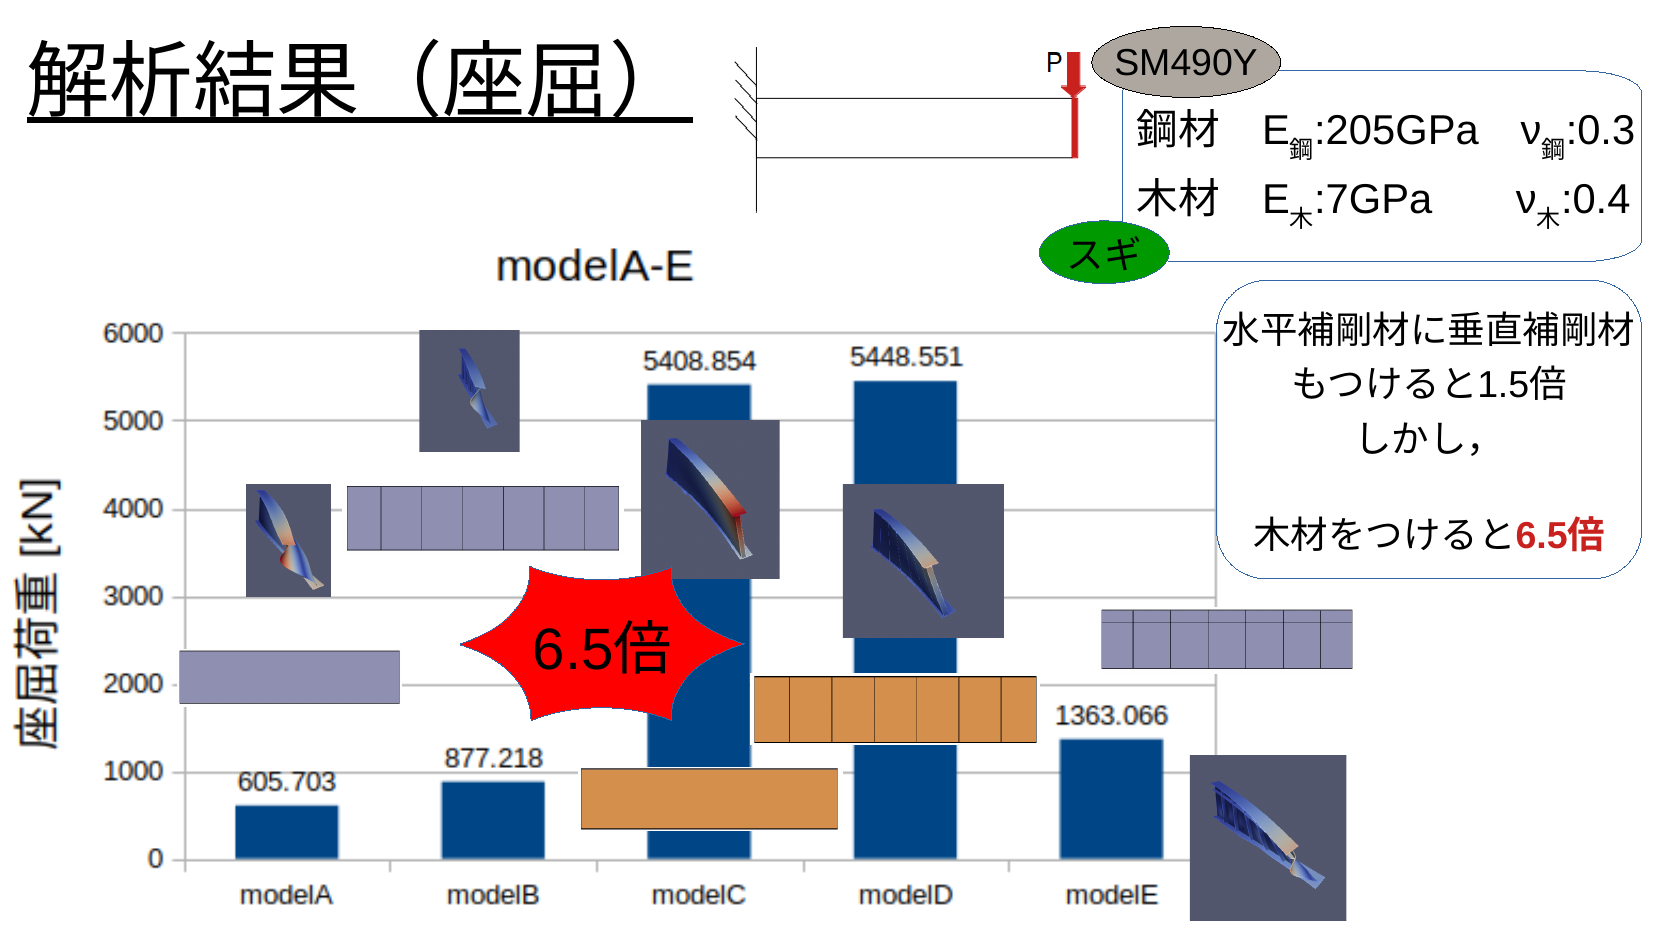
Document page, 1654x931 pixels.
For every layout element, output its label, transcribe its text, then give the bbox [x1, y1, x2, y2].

text_box 鋼材 E鋼:205GPa ν鋼:0.3 木材 E木:7GPa ν木:0.4 [1122, 88, 1654, 243]
text_box 解析結果（座屈） [11, 6, 1063, 142]
text_box 水平補剛材に垂直補剛材 もつけると1.5倍 しかし， 木材をつけると6.5倍 [1216, 280, 1642, 579]
picture [0, 44, 1357, 926]
text_box SM490Y [1091, 26, 1281, 98]
text_box 6.5倍 [460, 566, 745, 721]
text_box スギ [1039, 220, 1170, 284]
